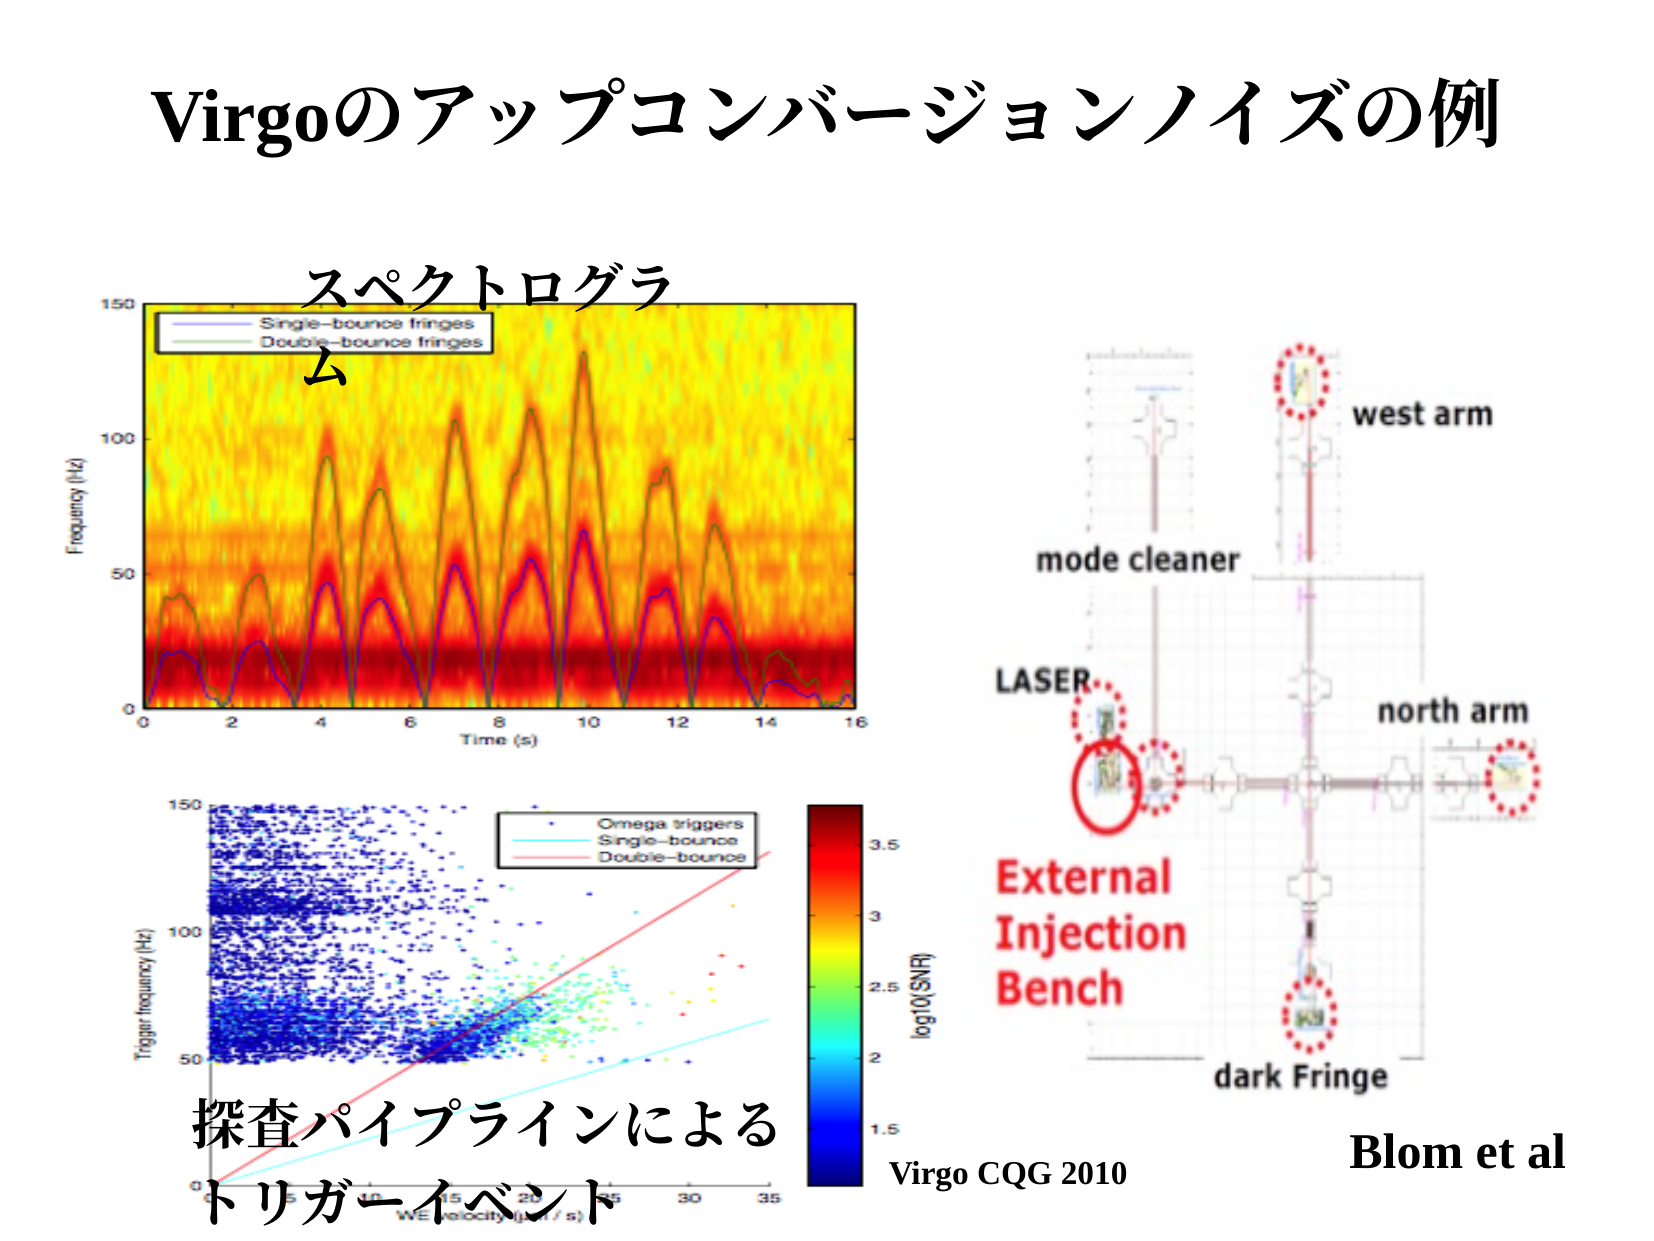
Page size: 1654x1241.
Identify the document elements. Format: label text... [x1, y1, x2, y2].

text_box Blom et al [1334, 1116, 1595, 1182]
text_box 探査パイプラインによる トリガーイベント [177, 1074, 851, 1229]
picture [118, 791, 945, 1229]
picture [956, 307, 1560, 1111]
title Virgoのアップコンバージョンノイズの例 [82, 5, 1571, 213]
text_box Virgo CQG 2010 [874, 1147, 1158, 1217]
text_box スペクトログラム [283, 238, 745, 308]
picture [35, 283, 886, 756]
